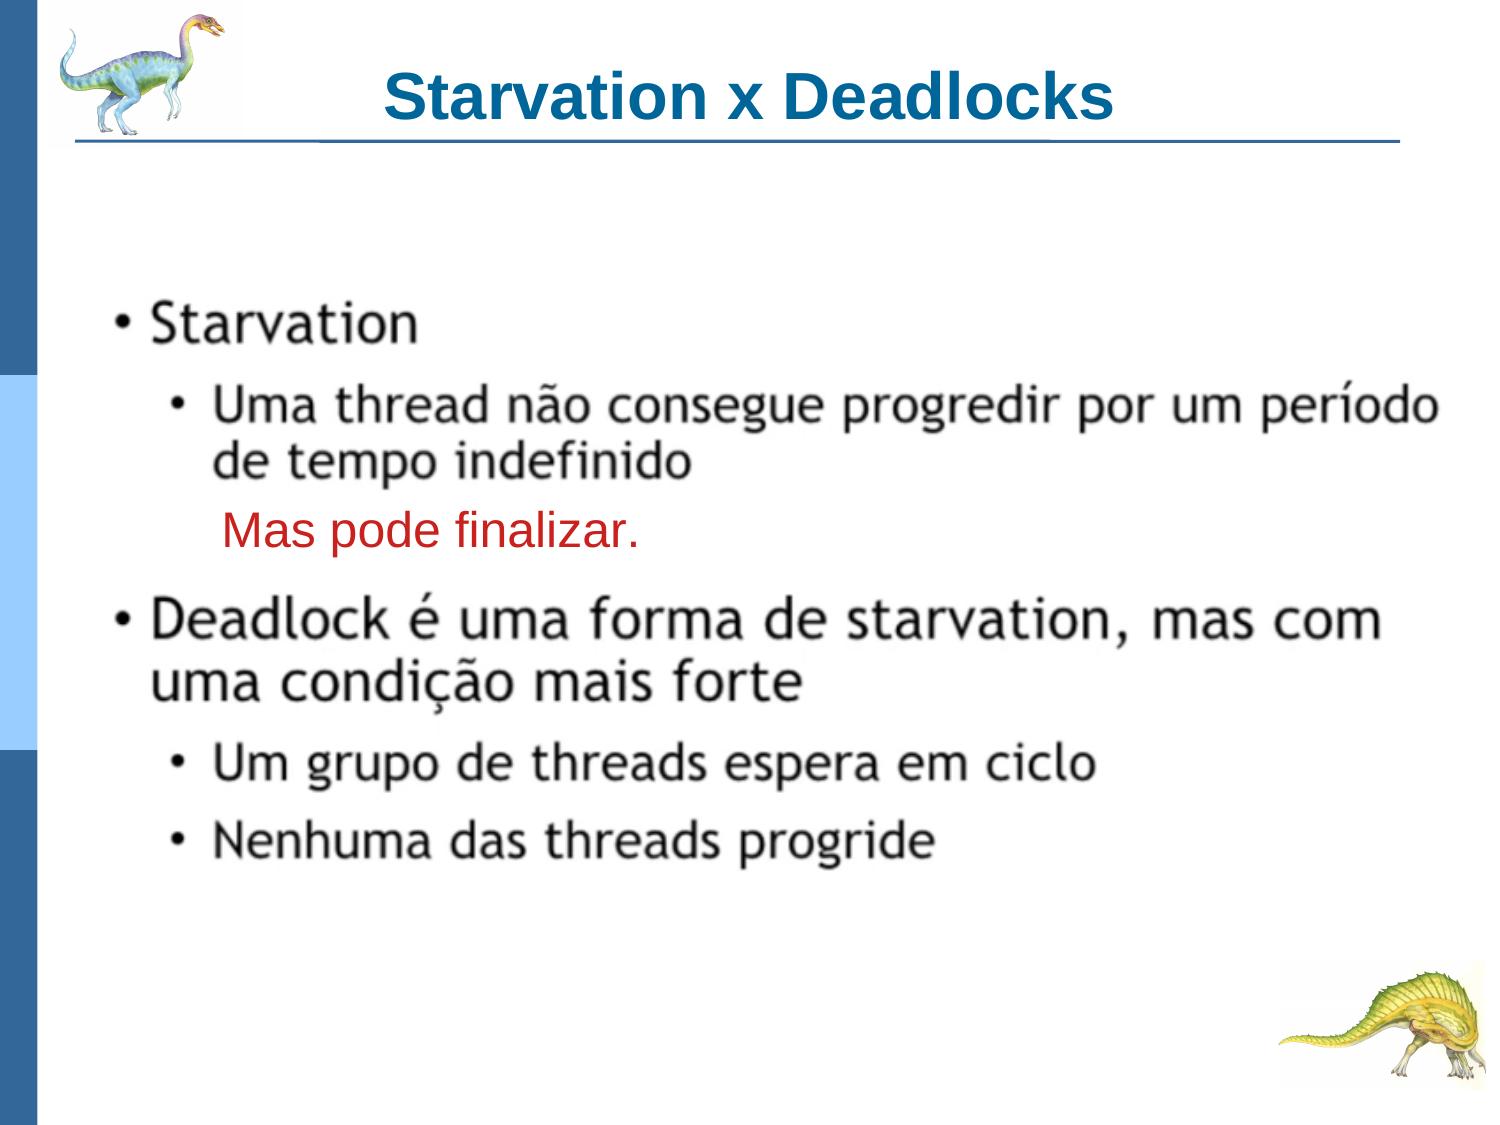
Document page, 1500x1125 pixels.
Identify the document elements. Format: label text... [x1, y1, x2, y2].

picture [46, 0, 243, 149]
text_box Starvation x Deadlocks [75, 45, 1426, 141]
text_box Mas pode finalizar. [206, 490, 1046, 565]
picture [106, 283, 1451, 878]
picture [1275, 959, 1486, 1090]
